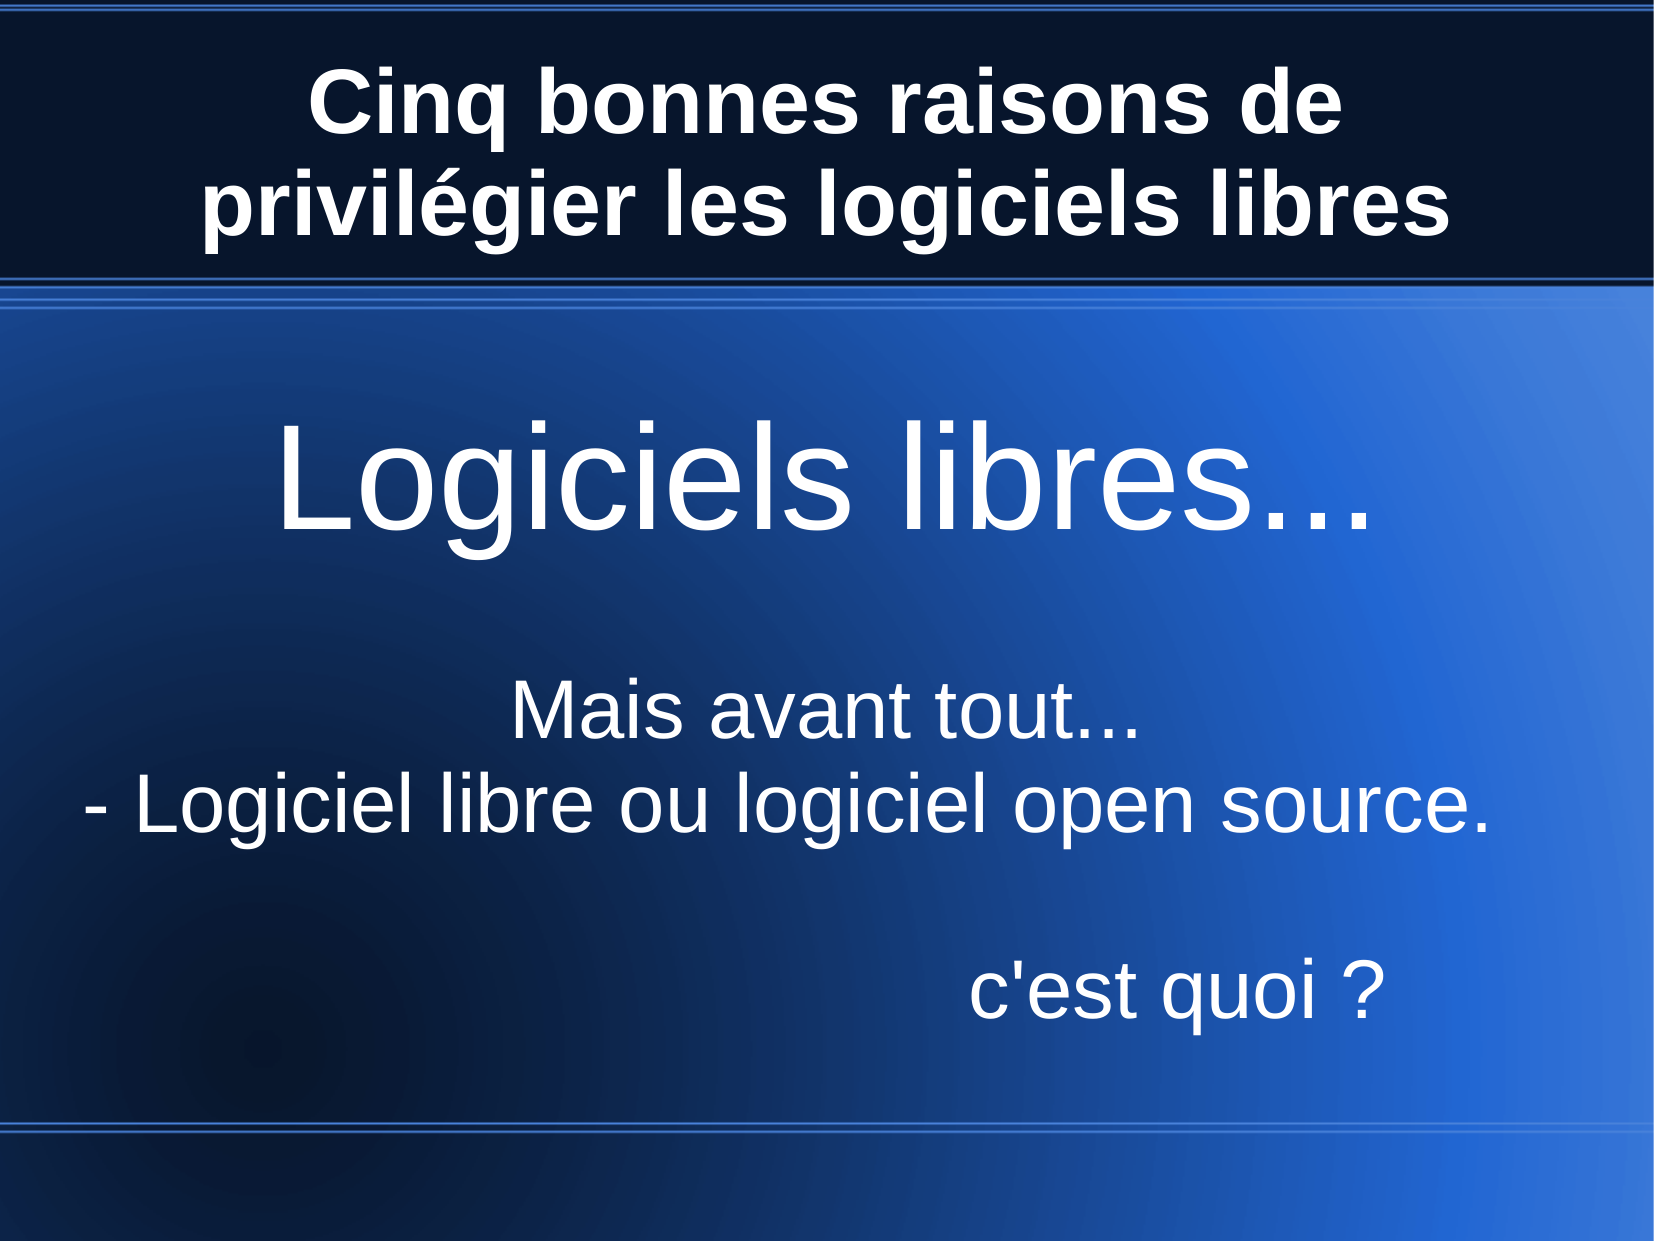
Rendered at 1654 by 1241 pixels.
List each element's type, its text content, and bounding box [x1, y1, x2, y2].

subtitle Logiciels libres... Mais avant tout... - Logiciel libre ou logiciel open source. c'est quoi ? [82, 355, 1571, 1075]
title Cinq bonnes raisons de privilégier les logiciels libres [82, 49, 1571, 257]
picture [0, 0, 1654, 1241]
